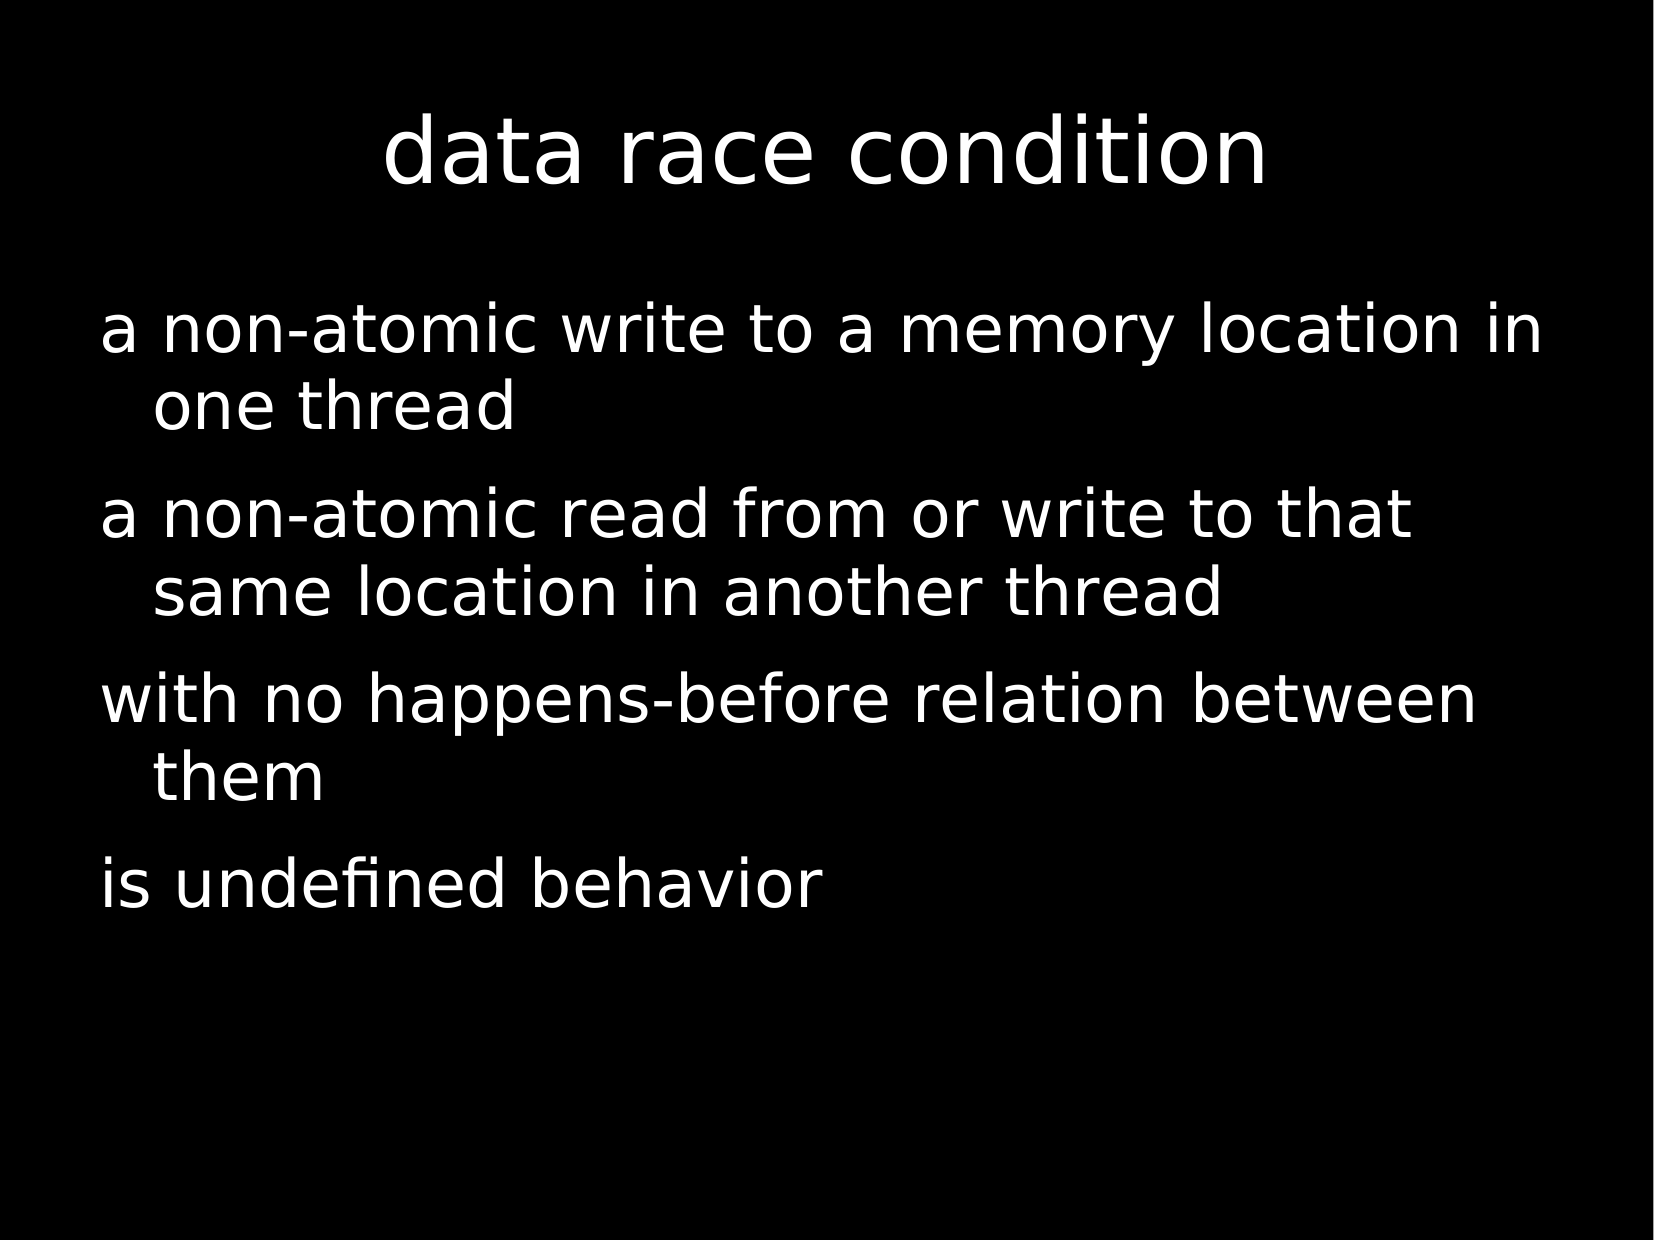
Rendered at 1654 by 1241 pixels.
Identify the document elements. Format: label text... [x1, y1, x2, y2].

title data race condition [82, 99, 1571, 207]
list a non-atomic write to a memory location in one thread a non-atomic read from or write to that same location in another thread with no happens-before relation between them is undefined behavior [82, 290, 1571, 1021]
